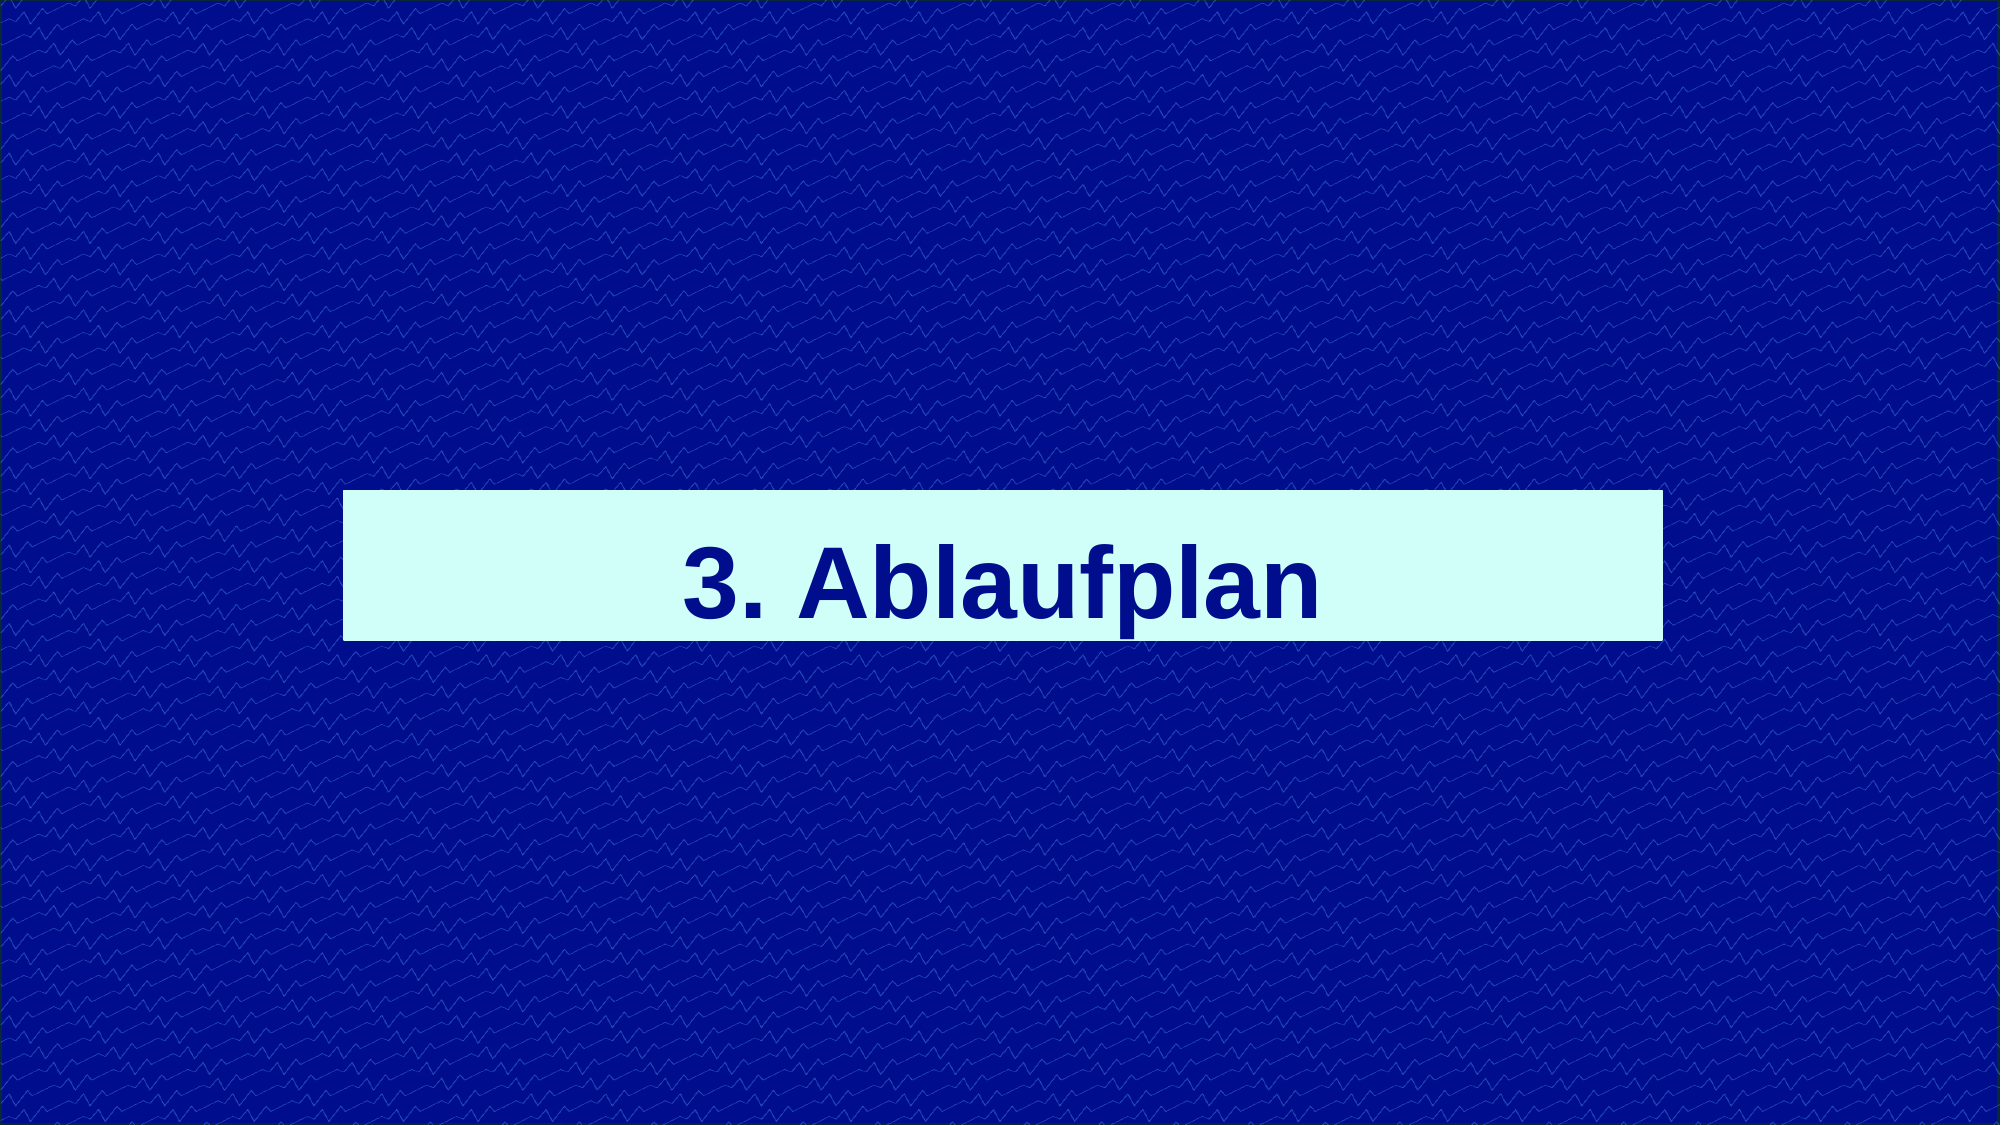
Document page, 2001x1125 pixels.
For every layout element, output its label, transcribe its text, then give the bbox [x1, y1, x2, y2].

text_box [0, 0, 2000, 1125]
text_box 3. Ablaufplan [343, 490, 1663, 641]
